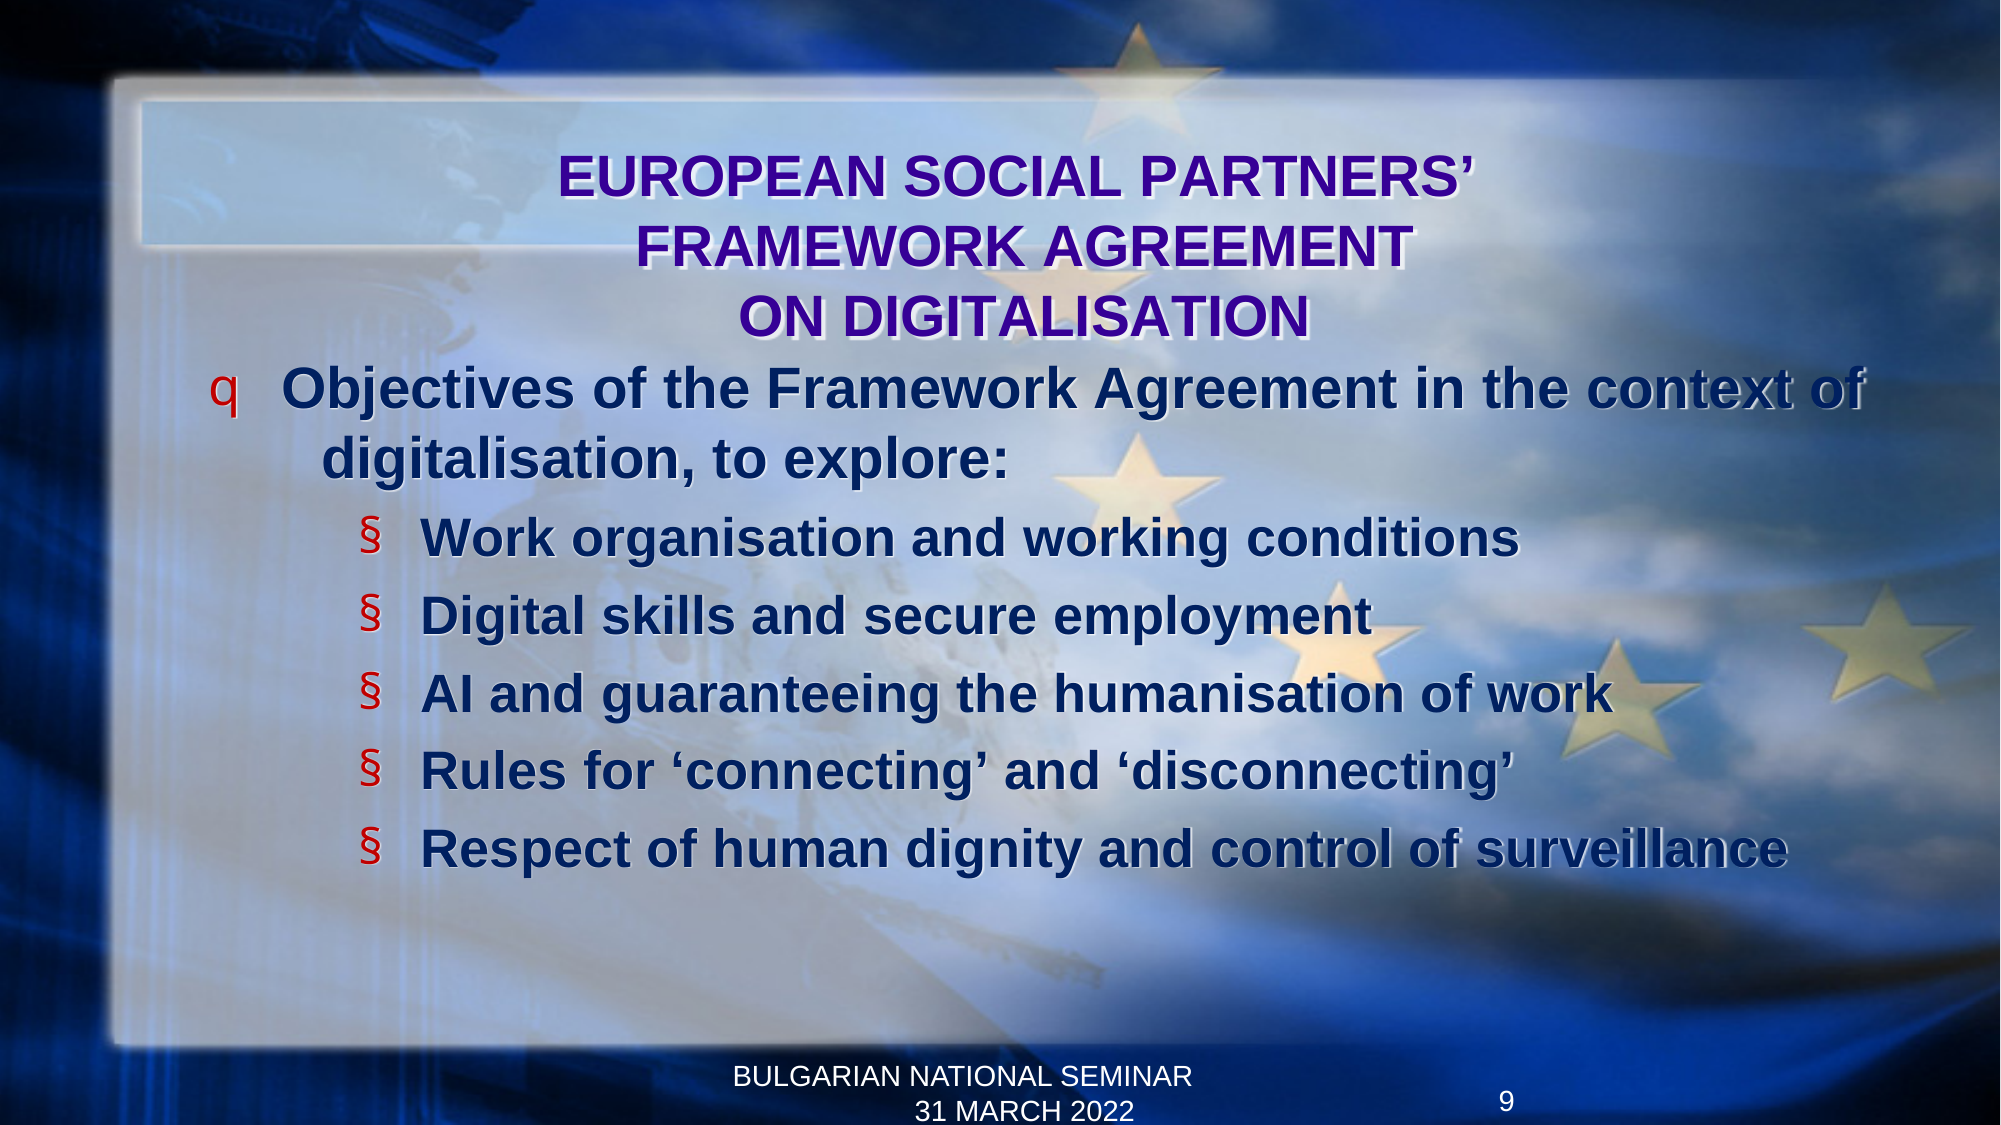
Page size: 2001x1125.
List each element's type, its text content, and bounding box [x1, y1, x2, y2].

text_box BULGARIAN NATIONAL SEMINAR 31 MARCH 2022 [708, 1050, 1342, 1125]
title EUROPEAN SOCIAL PARTNERS’ FRAMEWORK AGREEMENT ON DIGITALISATION [150, 130, 1900, 251]
text_box [1483, 1050, 1901, 1125]
list Objectives of the Framework Agreement in the context of digitalisation, to explore: Work organisation and working conditions Digital skills and secure employment AI and guaranteeing the humanisation of work Rules for ‘connecting’ and ‘disconnecting’ Respect of human dignity and control of surveillance [193, 342, 1900, 1051]
